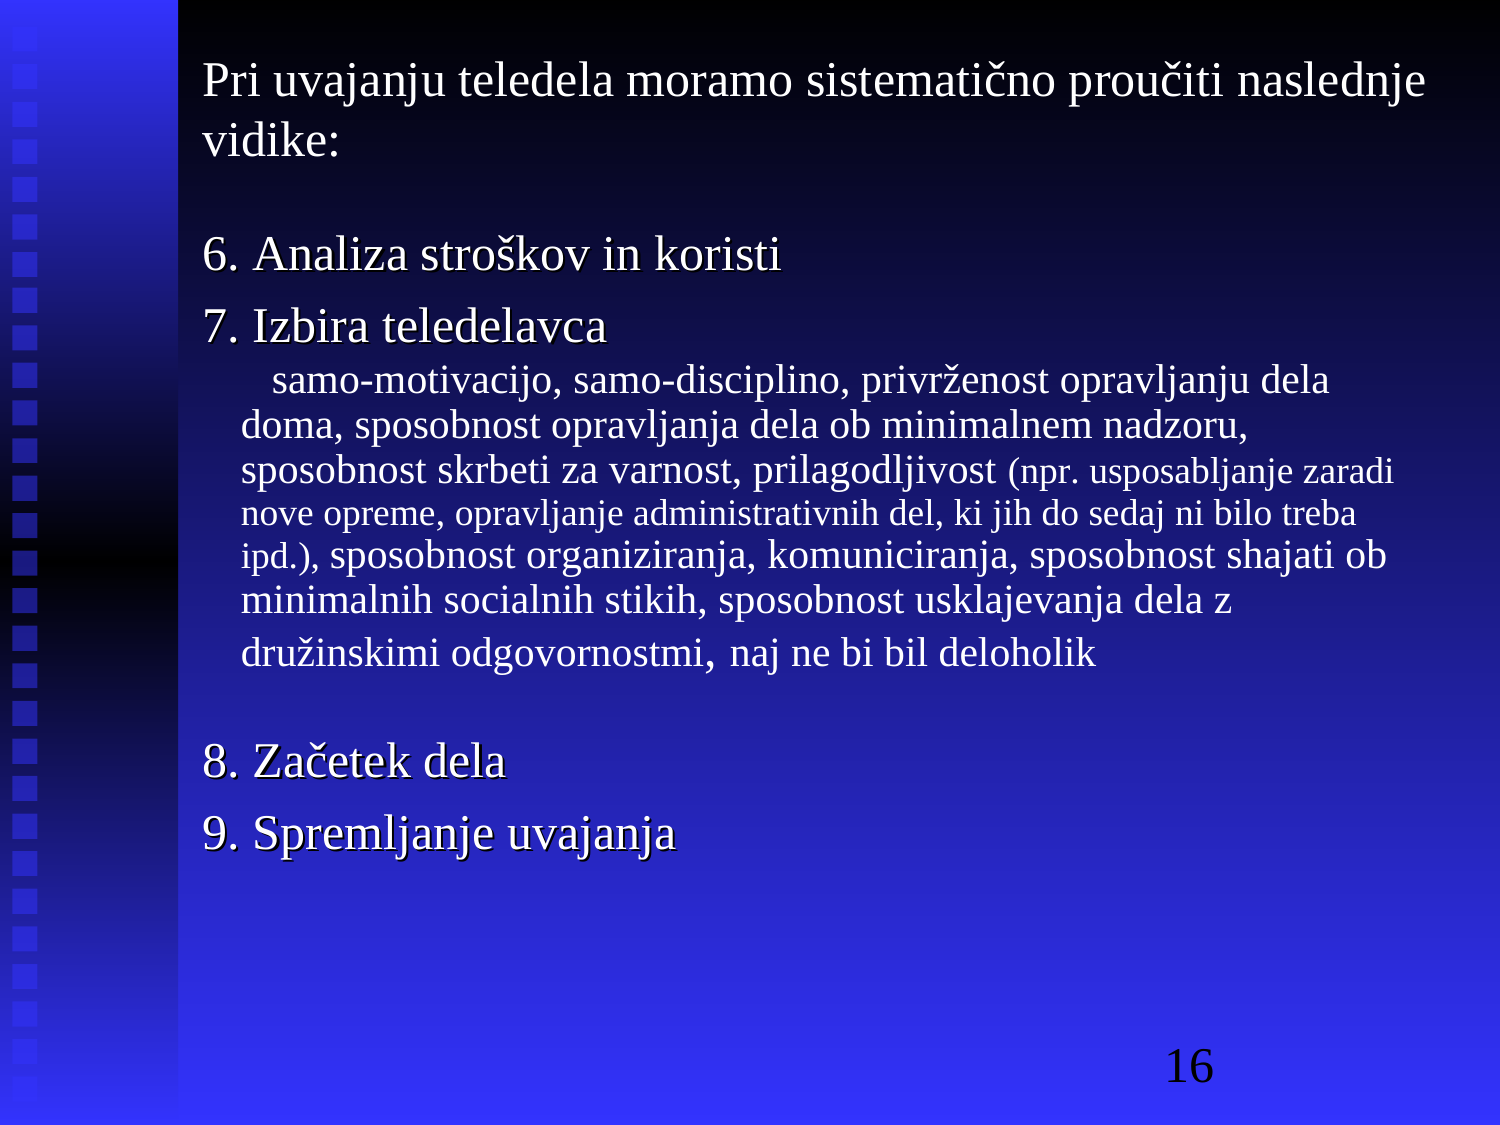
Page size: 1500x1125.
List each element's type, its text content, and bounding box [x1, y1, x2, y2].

text_box samo-motivacijo, samo-disciplino, privrženost opravljanju dela doma, sposobnost opravljanja dela ob minimalnem nadzoru, sposobnost skrbeti za varnost, prilagodljivost (npr. usposabljanje zaradi nove opreme, opravljanje administrativnih del, ki jih do sedaj ni bilo treba ipd.), sposobnost organiziranja, komuniciranja, sposobnost shajati ob minimalnih socialnih stikih, sposobnost usklajevanja dela z družinskimi odgovornostmi, naj ne bi bil deloholik [162, 350, 1438, 713]
title Pri uvajanju teledela moramo sistematično proučiti naslednje vidike: [187, 37, 1463, 176]
list 6. Analiza stroškov in koristi 7. Izbira teledelavca 8. Začetek dela 9. Spremljanje uvajanja [187, 212, 1463, 1000]
